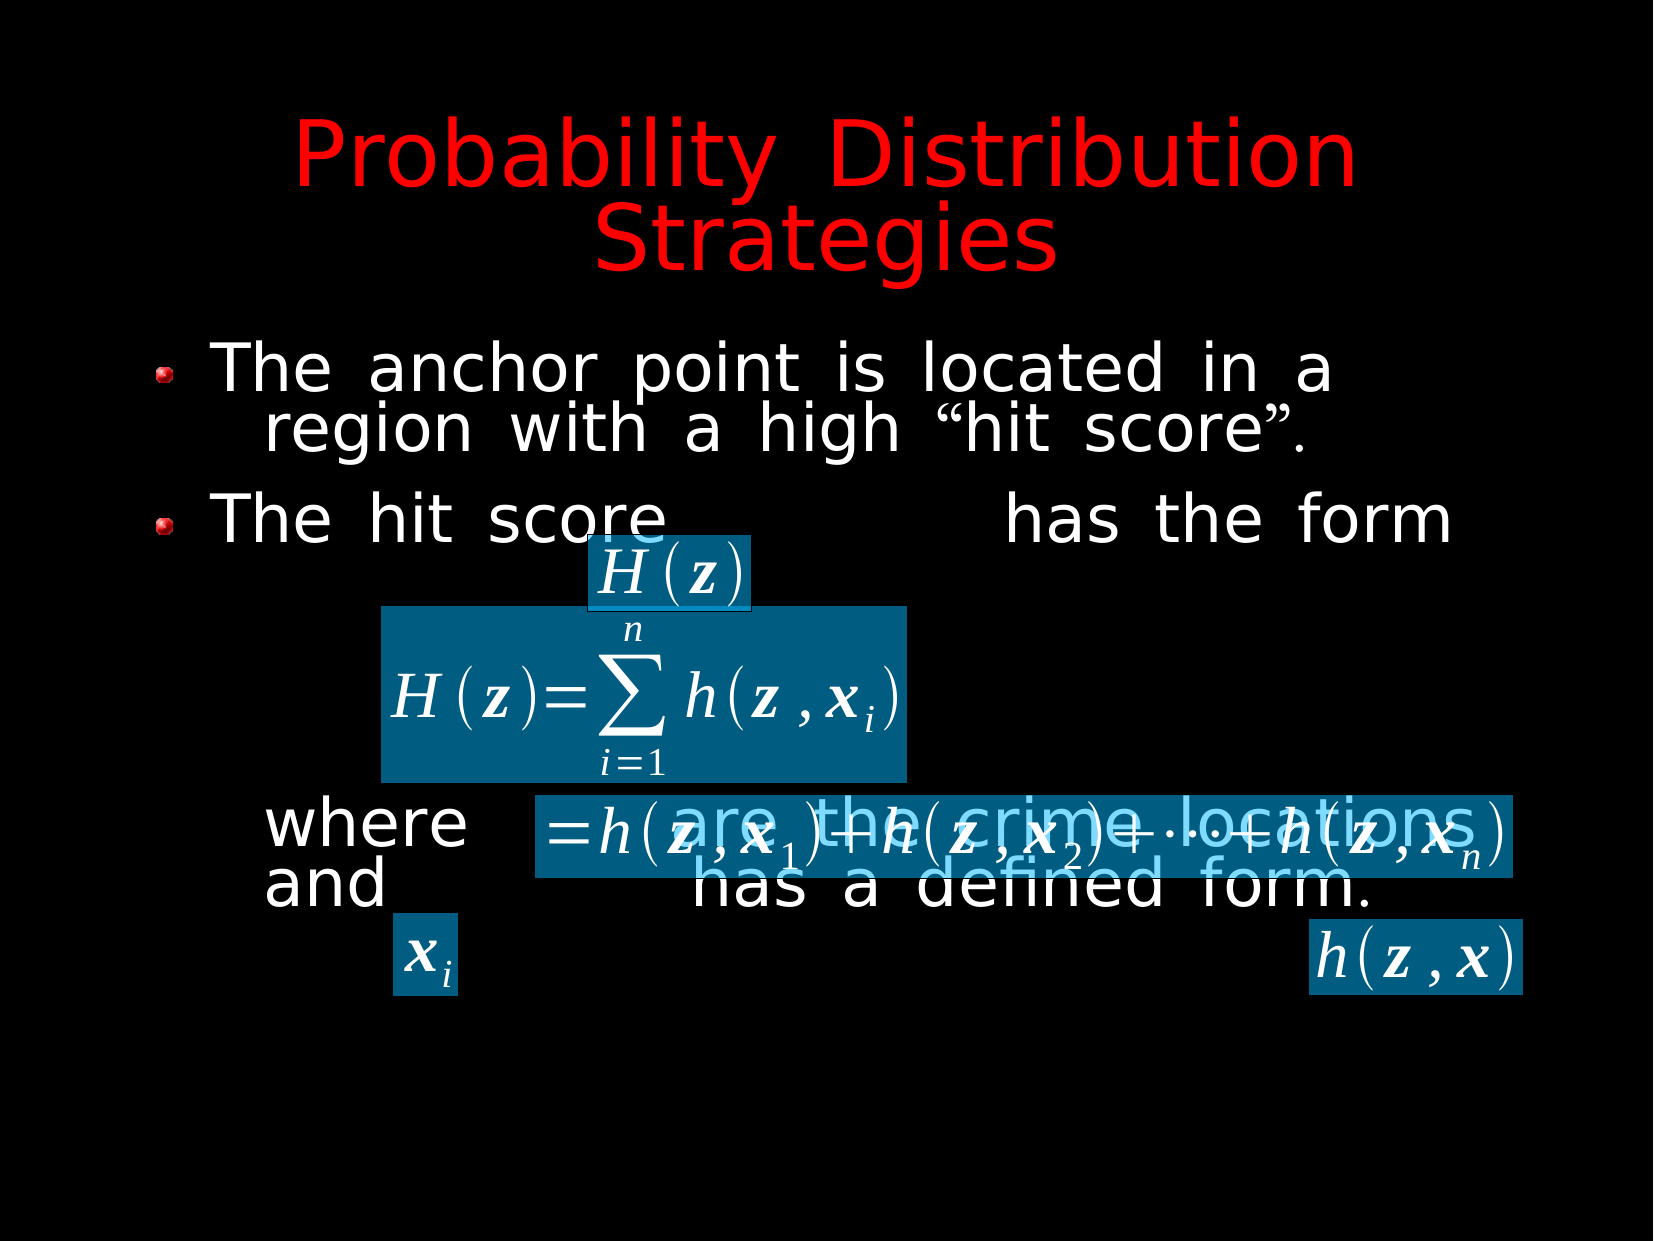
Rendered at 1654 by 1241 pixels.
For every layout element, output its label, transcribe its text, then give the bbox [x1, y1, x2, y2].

chart [392, 912, 459, 997]
list The anchor point is located in a region with a high “hit score”. The hit score has the form where are the crime locations and has a defined form. [121, 344, 1533, 1127]
title Probability Distribution Strategies [121, 102, 1533, 311]
chart [534, 794, 1514, 879]
chart [380, 534, 908, 784]
chart [1308, 918, 1524, 996]
